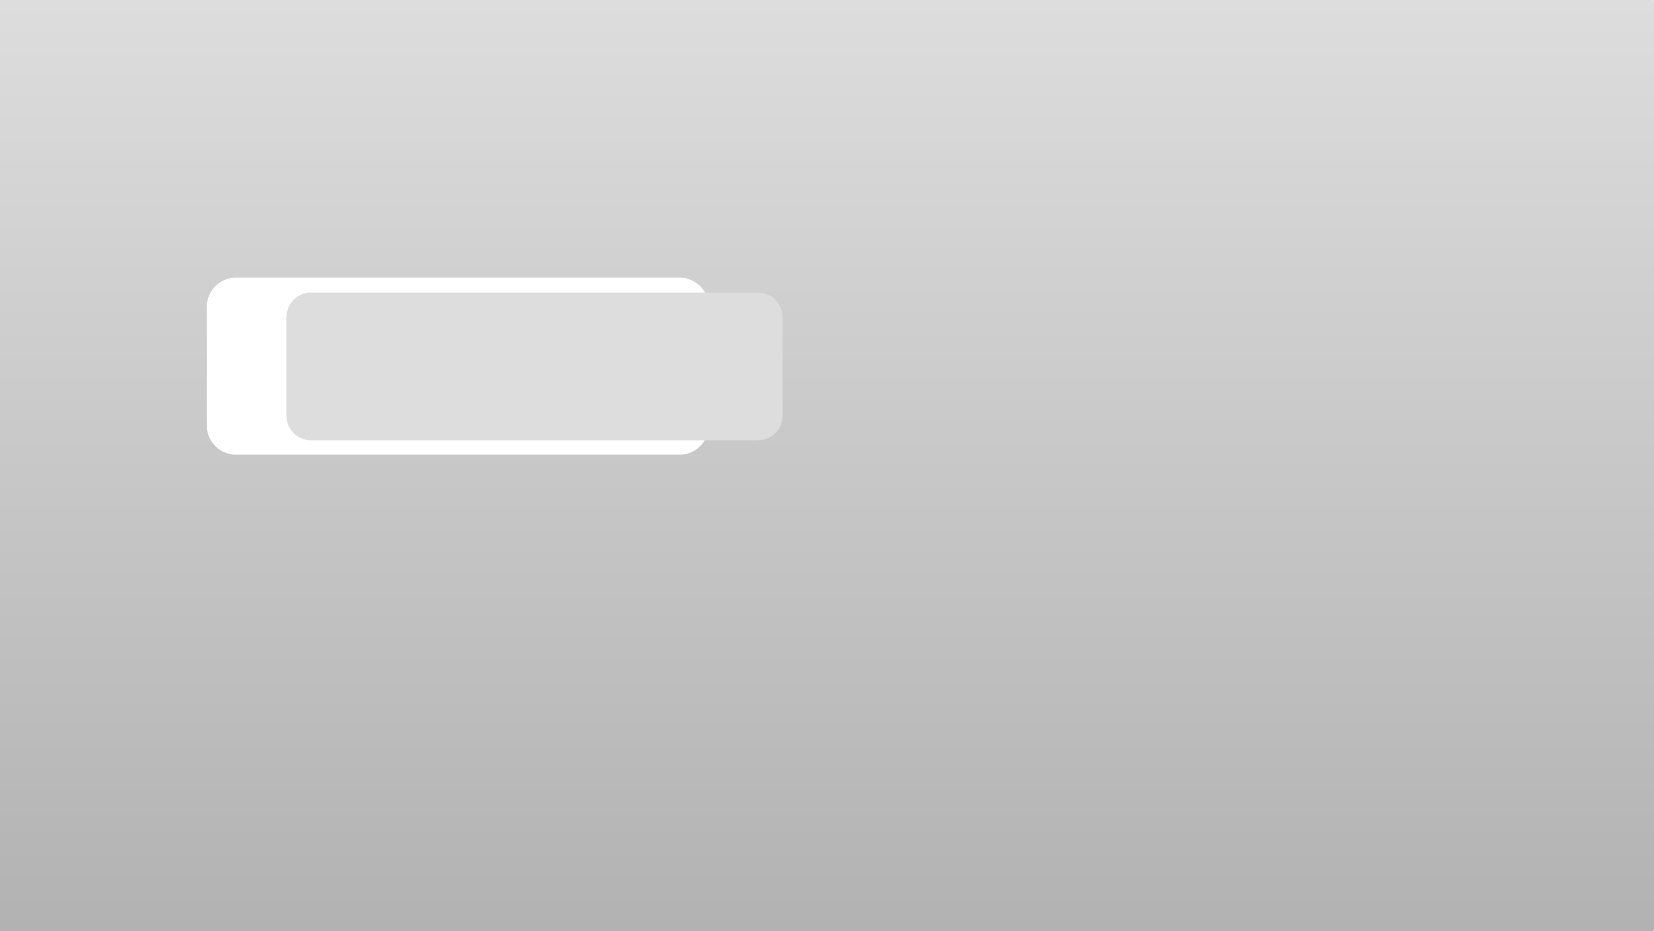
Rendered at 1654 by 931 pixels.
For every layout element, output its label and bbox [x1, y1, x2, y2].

text_box [206, 277, 783, 455]
